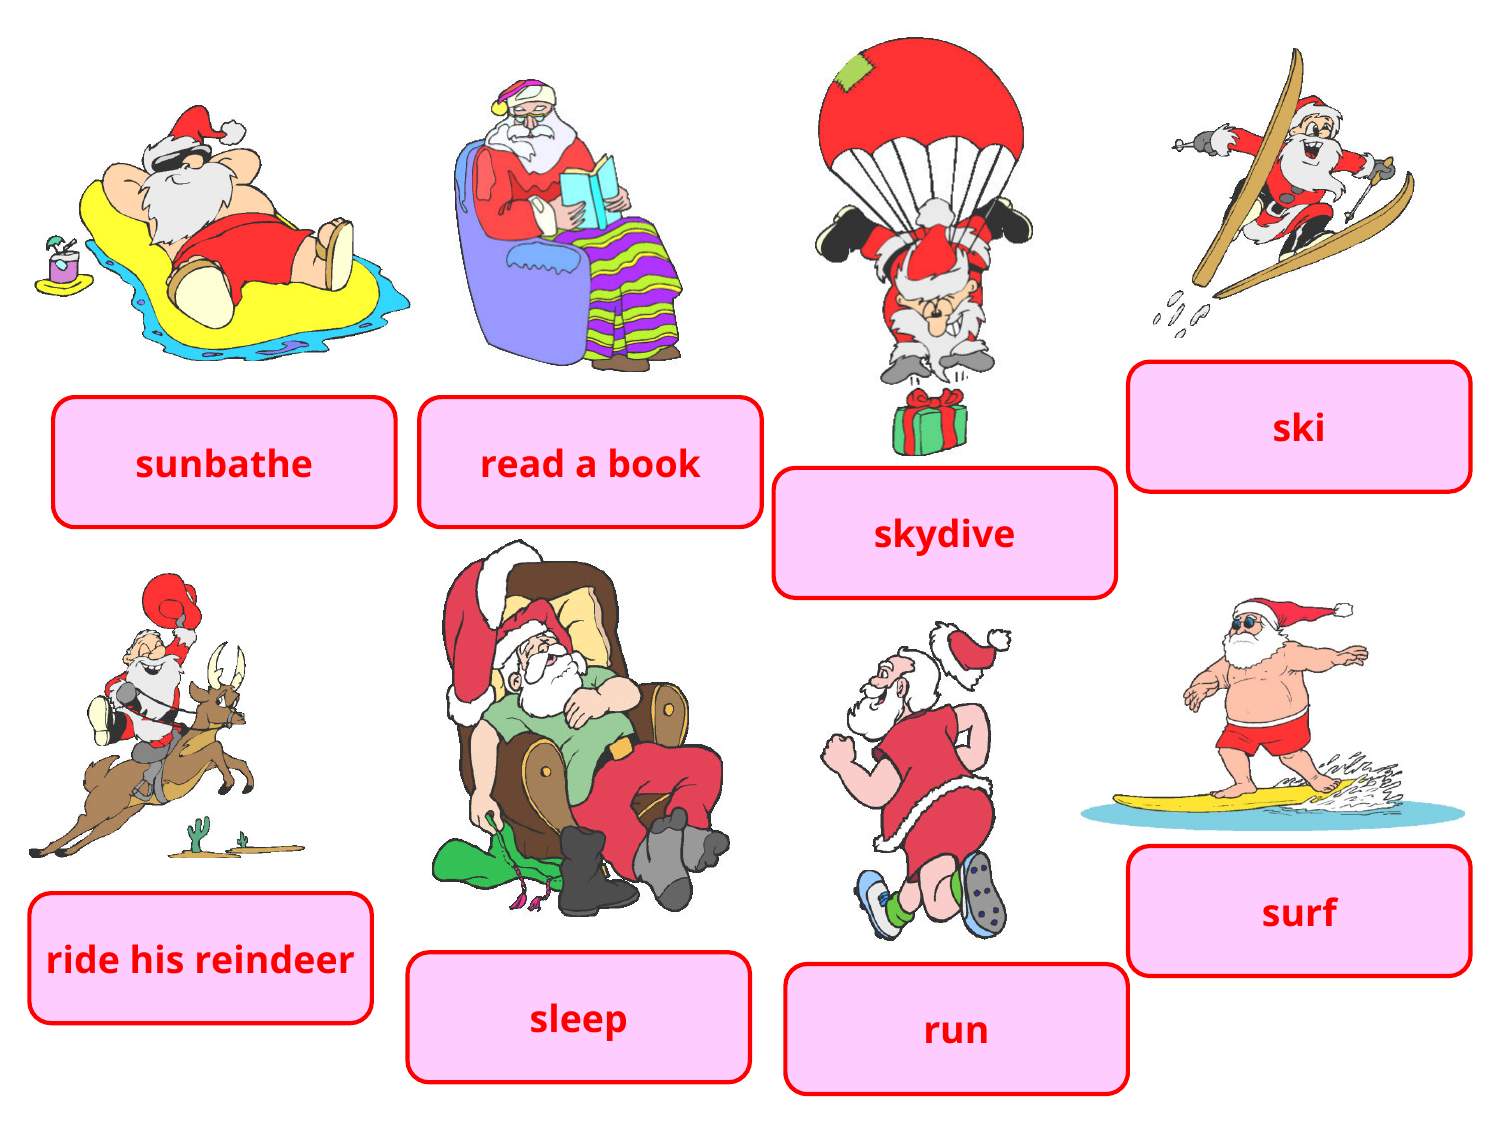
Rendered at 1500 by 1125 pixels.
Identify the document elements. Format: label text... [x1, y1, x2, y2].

text_box run [785, 964, 1128, 1095]
picture [29, 90, 419, 361]
text_box sleep [407, 952, 751, 1083]
picture [1151, 42, 1419, 339]
picture [809, 30, 1040, 456]
text_box sunbathe [53, 397, 396, 528]
picture [29, 562, 309, 858]
picture [454, 78, 683, 372]
text_box ride his reindeer [29, 893, 372, 1024]
text_box ski [1128, 361, 1471, 492]
text_box surf [1128, 846, 1471, 977]
picture [820, 621, 1012, 941]
picture [1080, 597, 1465, 831]
text_box read a book [419, 397, 762, 528]
text_box skydive [773, 467, 1117, 598]
picture [430, 538, 730, 917]
